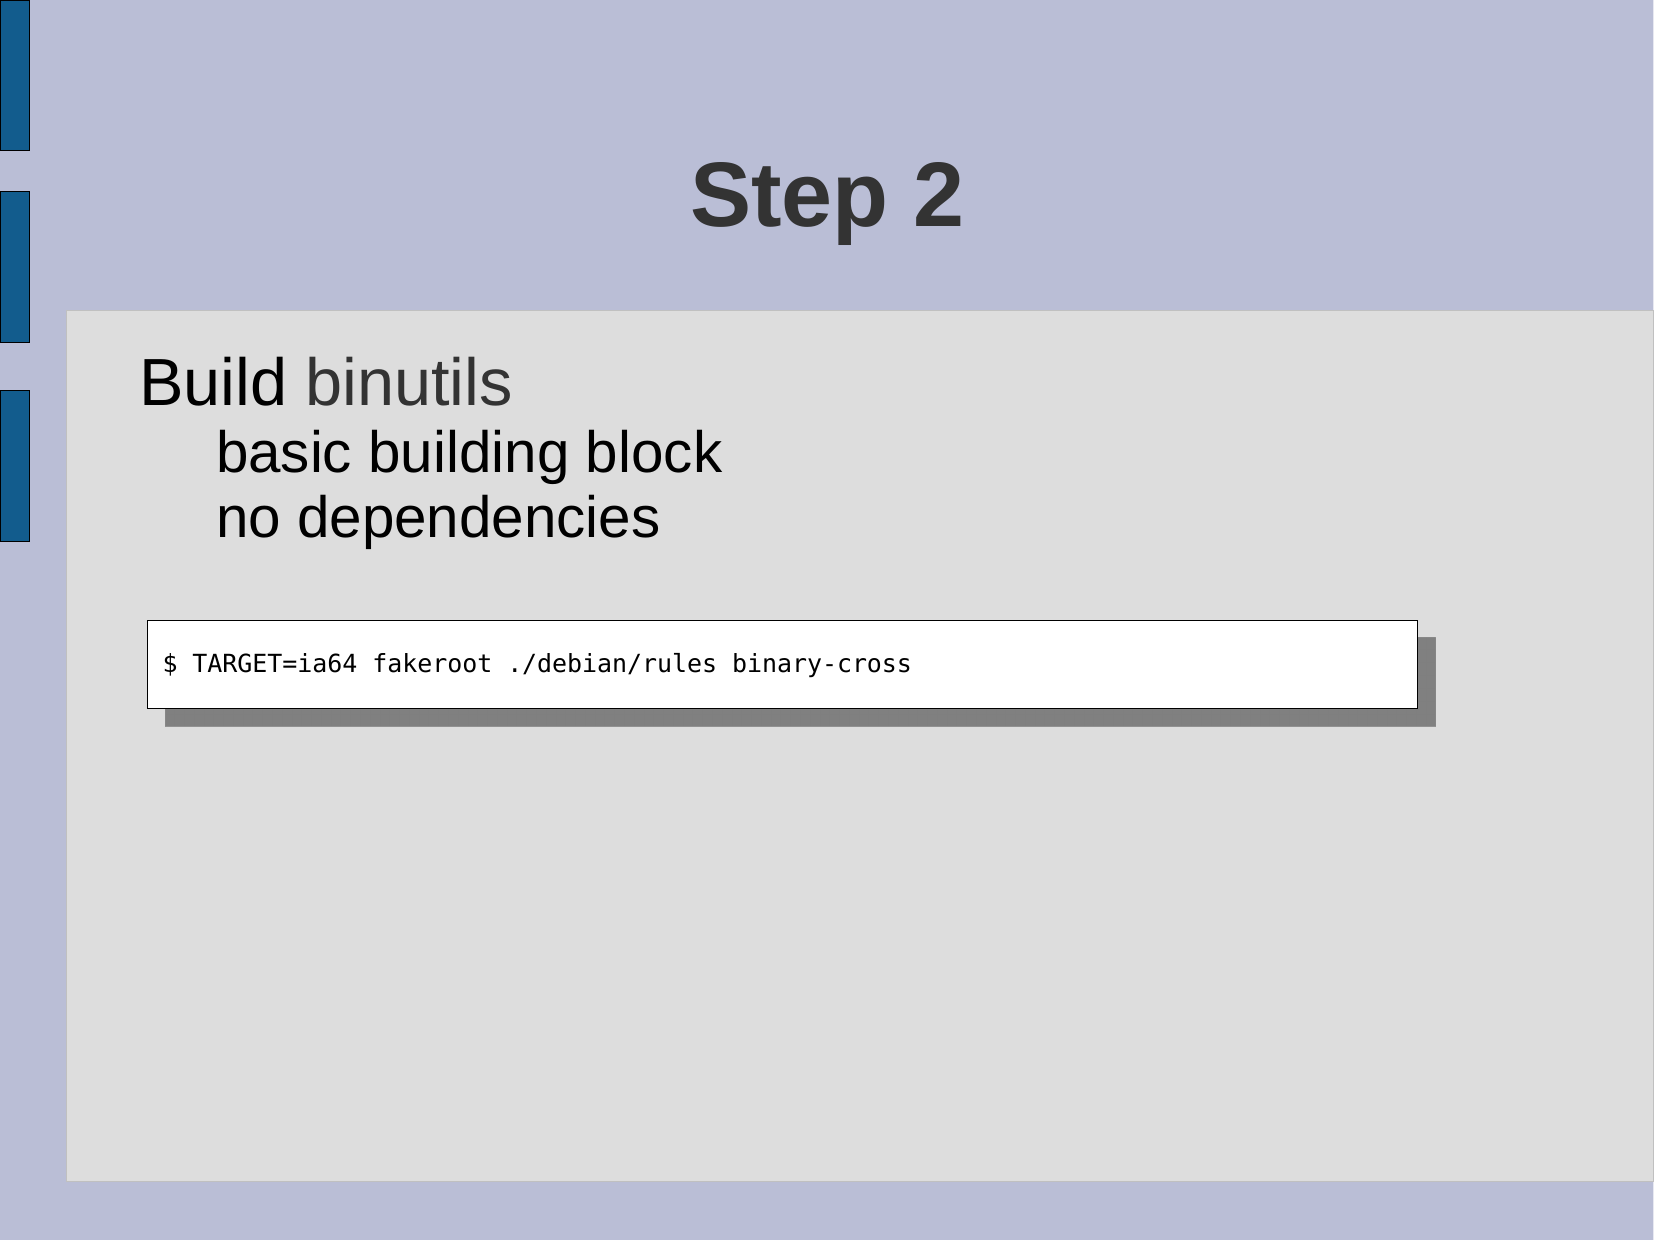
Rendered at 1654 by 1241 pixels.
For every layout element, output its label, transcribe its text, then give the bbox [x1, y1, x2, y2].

title Step 2 [121, 98, 1534, 291]
list Build binutils basic building block no dependencies [121, 344, 1534, 1112]
text_box $ TARGET=ia64 fakeroot ./debian/rules binary-cross [147, 620, 1418, 709]
